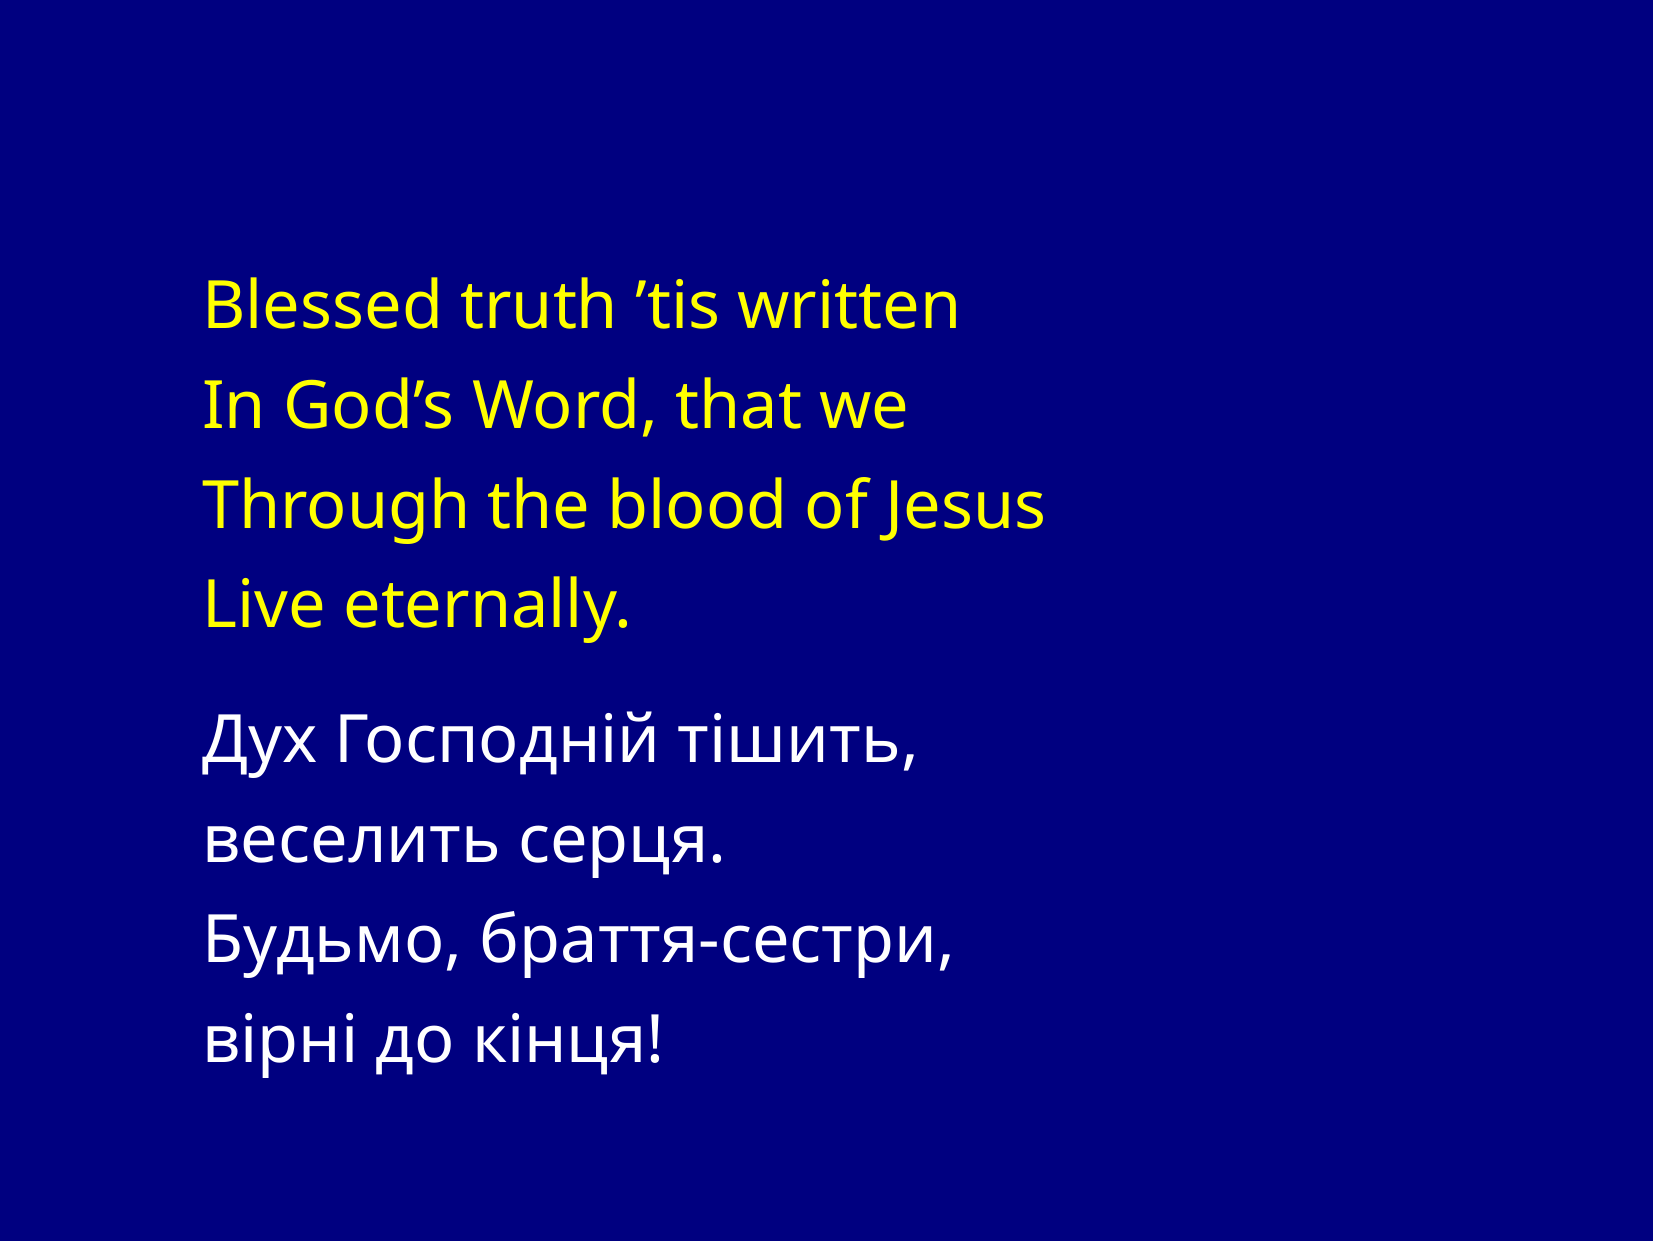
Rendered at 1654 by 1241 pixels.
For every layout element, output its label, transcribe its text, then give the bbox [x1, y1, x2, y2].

text_box Blessed truth ’tis written In God’s Word, that we Through the blood of Jesus Live eternally. [75, 150, 1576, 638]
text_box Дух Господній тішить, веселить серця. Будьмо, браття-сестри, вірні до кінця! [75, 675, 1576, 1163]
